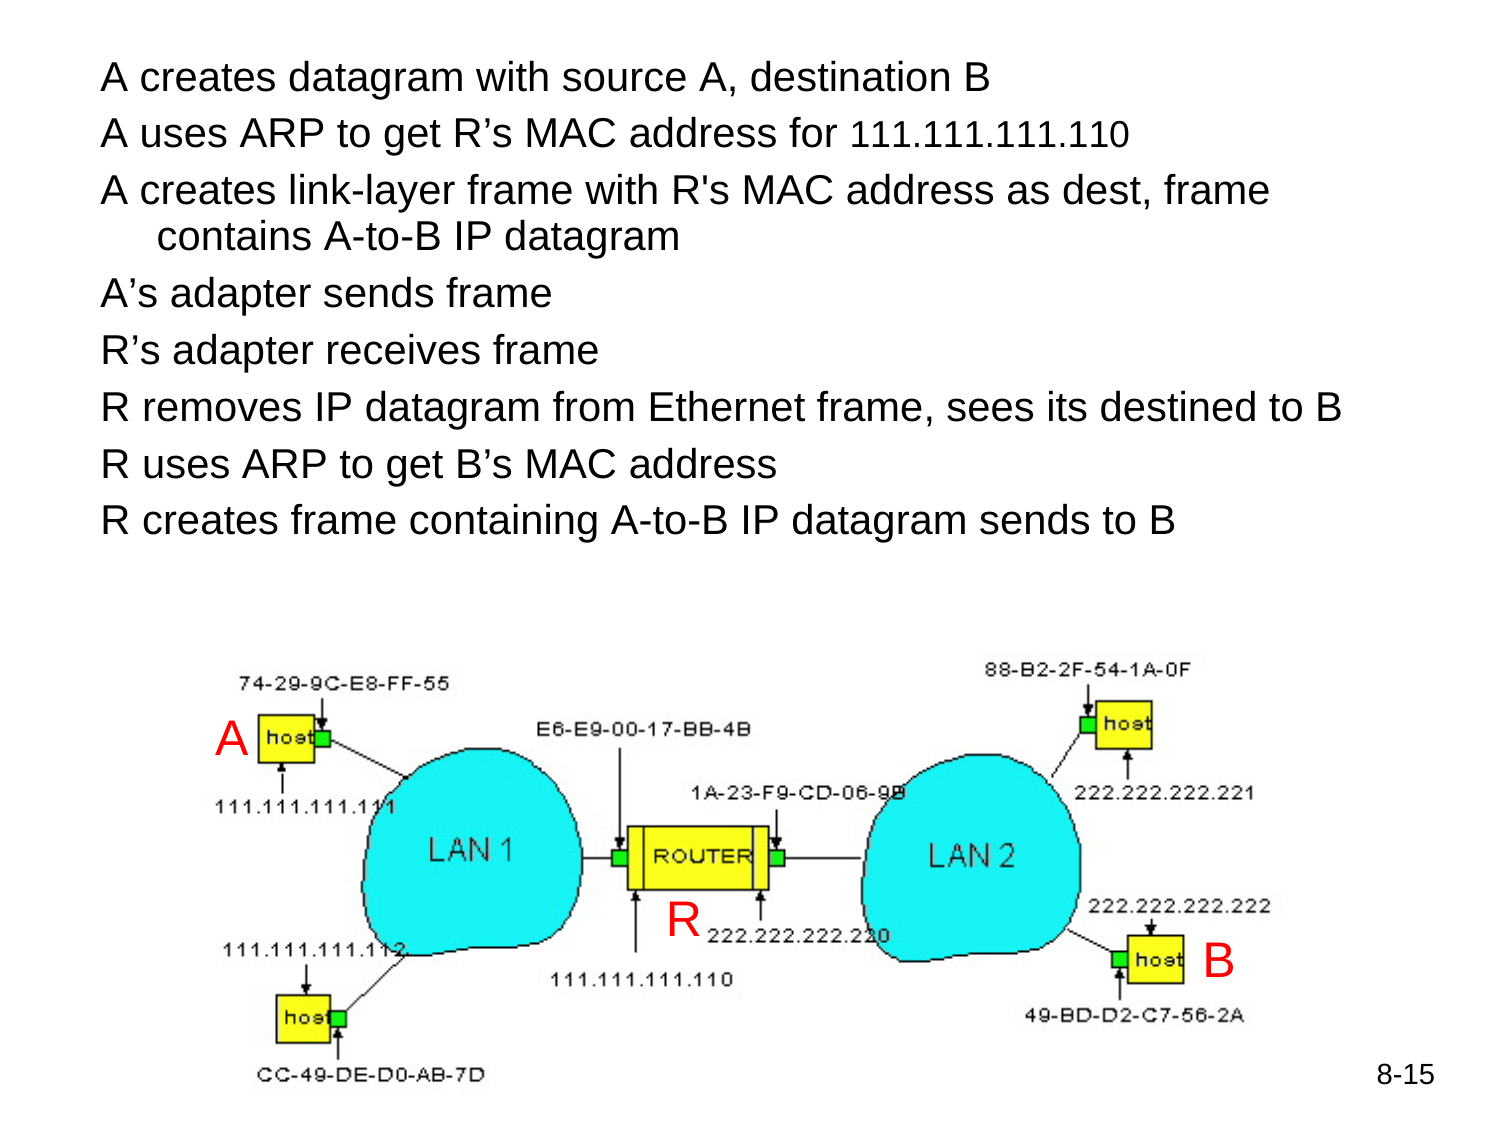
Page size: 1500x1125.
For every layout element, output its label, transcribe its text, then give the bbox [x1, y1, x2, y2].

text_box R [651, 883, 717, 955]
text_box A [200, 702, 264, 774]
text_box B [1187, 924, 1251, 996]
list A creates datagram with source A, destination B A uses ARP to get R’s MAC address for 111.111.111.110 A creates link-layer frame with R's MAC address as dest, frame contains A-to-B IP datagram A’s adapter sends frame R’s adapter receives frame R removes IP datagram from Ethernet frame, sees its destined to B R uses ARP to get B’s MAC address R creates frame containing A-to-B IP datagram sends to B [85, 46, 1361, 617]
picture [157, 651, 1300, 1096]
